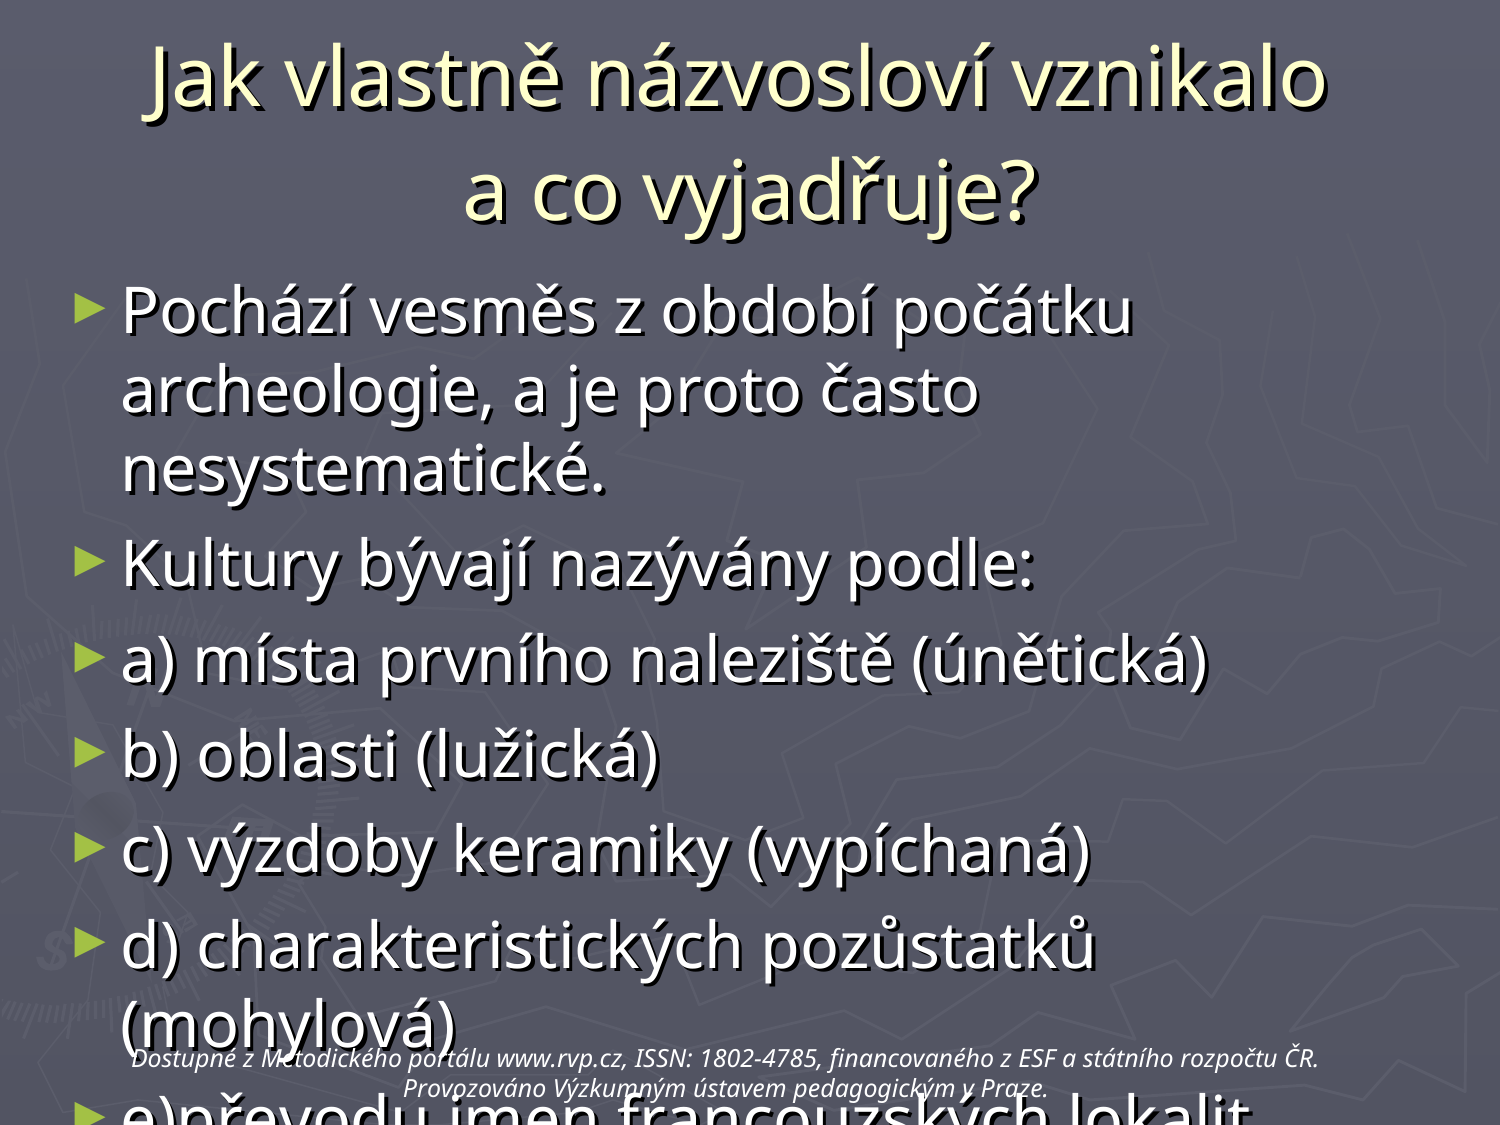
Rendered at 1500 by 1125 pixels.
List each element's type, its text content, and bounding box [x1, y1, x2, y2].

title Jak vlastně názvosloví vznikalo a co vyjadřuje? [49, 23, 1451, 239]
text_box Dostupné z Metodického portálu www.rvp.cz, ISSN: 1802-4785, financovaného z ESF a státního rozpočtu ČR. Provozováno Výzkumným ústavem pedagogickým v Praze. [105, 1042, 1348, 1103]
list Pochází vesměs z období počátku archeologie, a je proto často nesystematické. Kultury bývají nazývány podle: a) místa prvního naleziště (únětická) b) oblasti (lužická) c) výzdoby keramiky (vypíchaná) d) charakteristických pozůstatků (mohylová) e)převodu jmen francouzských lokalit (magdalénien). [49, 262, 1451, 1002]
